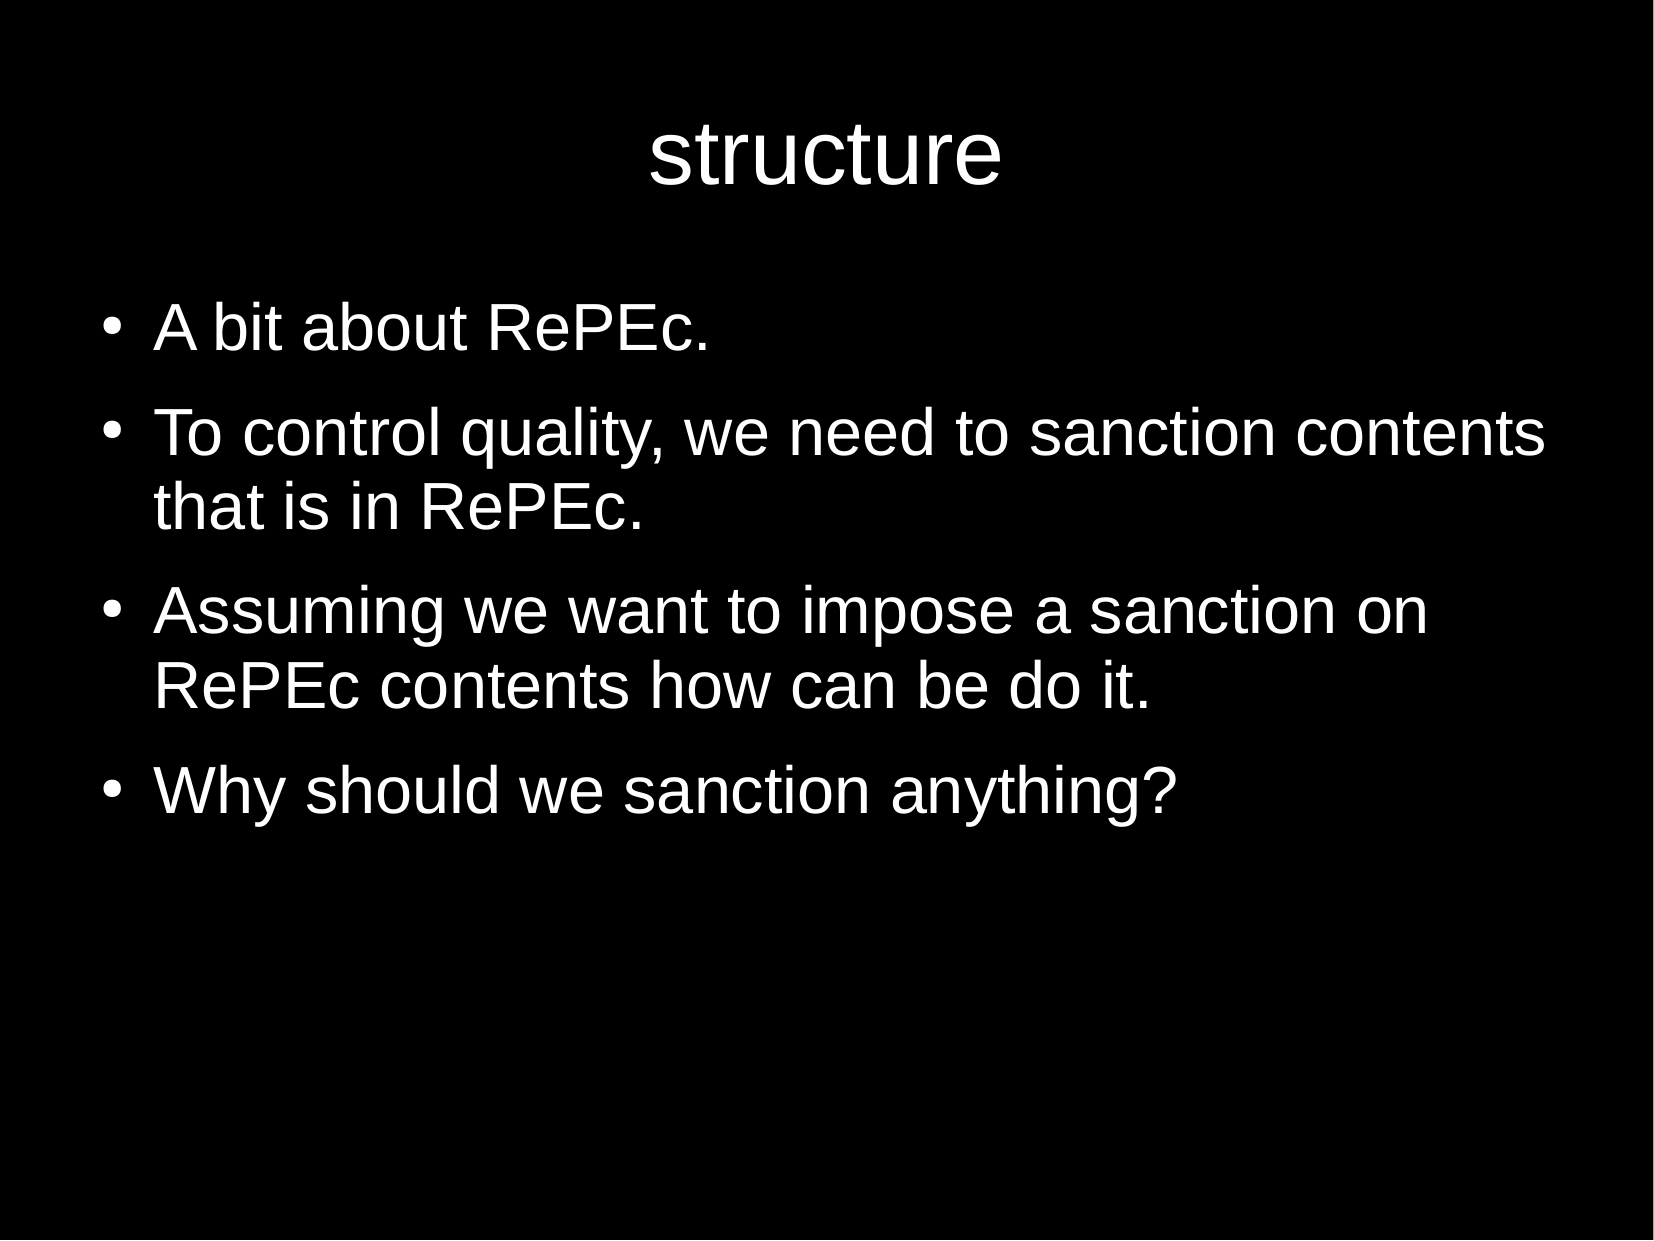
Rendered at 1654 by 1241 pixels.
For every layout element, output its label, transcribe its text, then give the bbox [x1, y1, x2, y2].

list A bit about RePEc. To control quality, we need to sanction contents that is in RePEc. Assuming we want to impose a sanction on RePEc contents how can be do it. Why should we sanction anything? [82, 290, 1571, 1010]
title structure [82, 49, 1571, 257]
